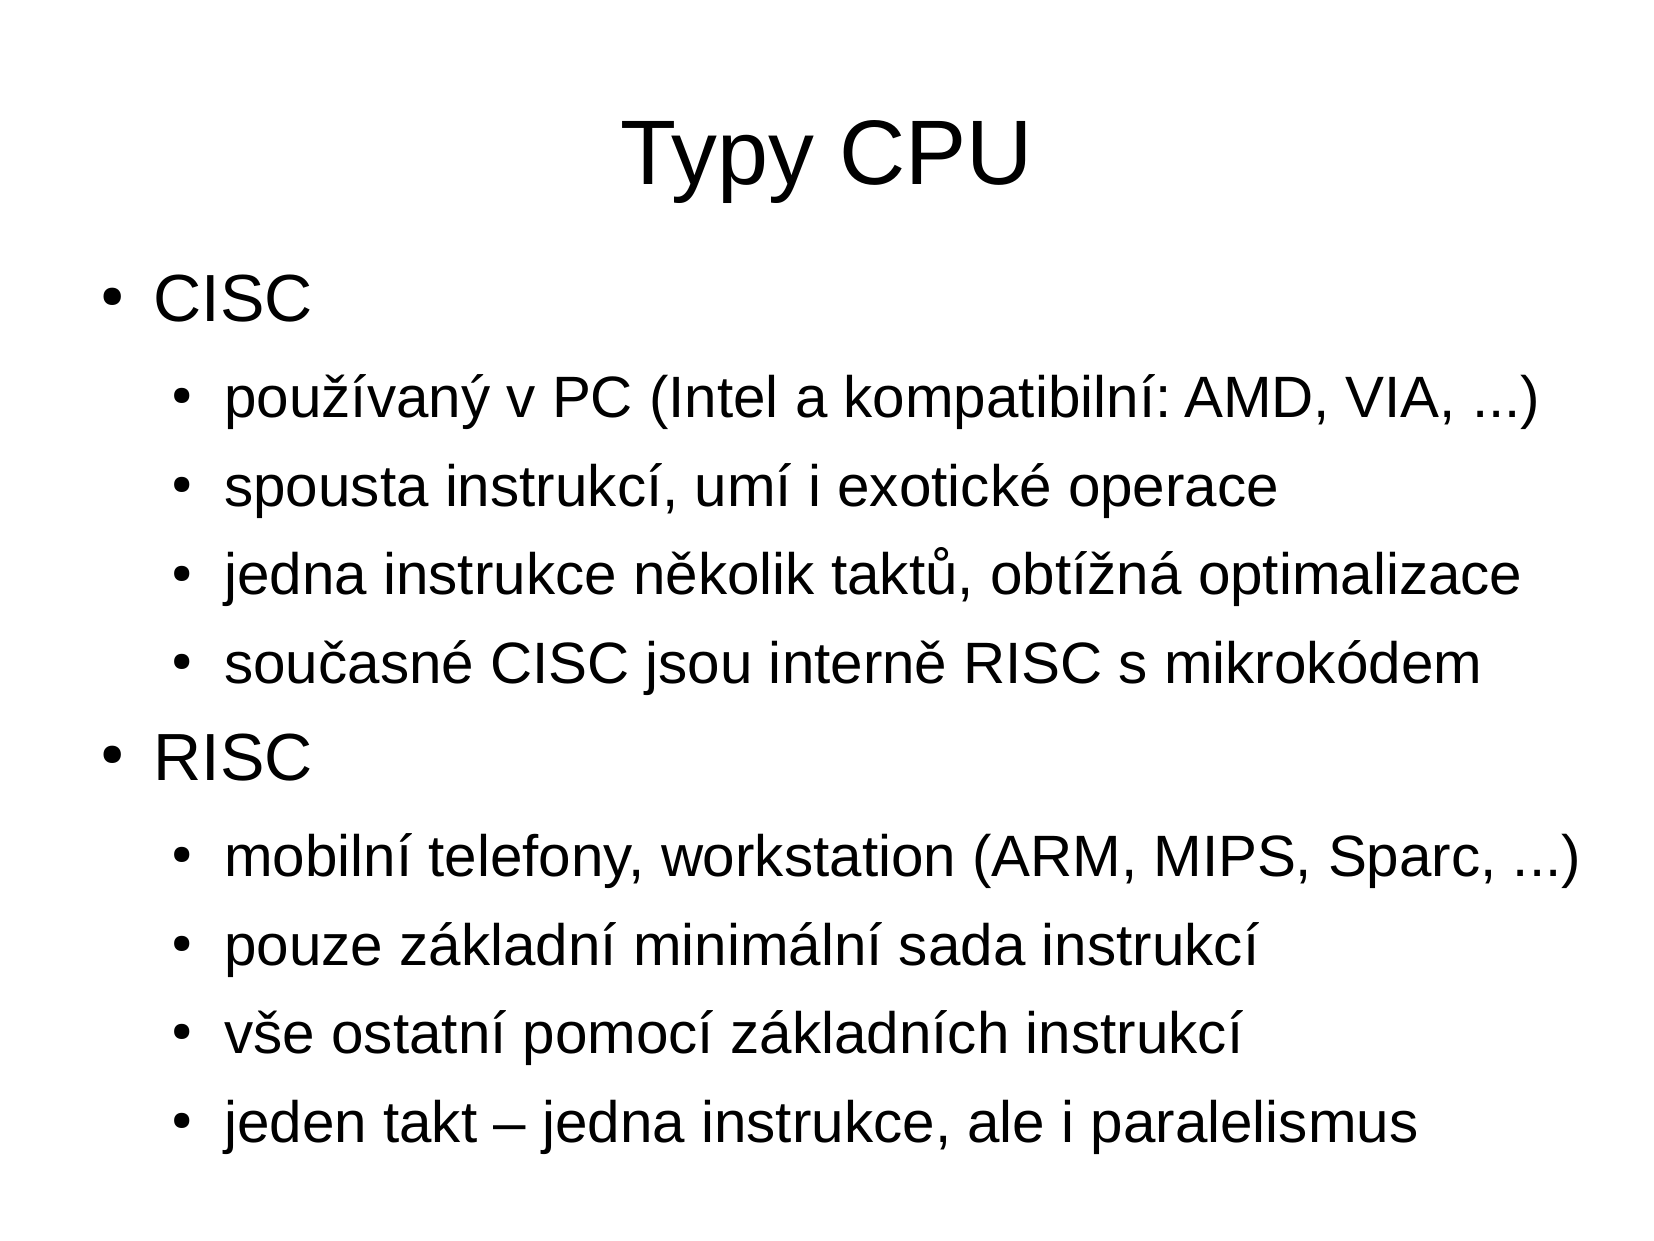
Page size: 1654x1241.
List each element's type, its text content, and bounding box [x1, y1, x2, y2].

list CISC používaný v PC (Intel a kompatibilní: AMD, VIA, ...) spousta instrukcí, umí i exotické operace jedna instrukce několik taktů, obtížná optimalizace současné CISC jsou interně RISC s mikrokódem RISC mobilní telefony, workstation (ARM, MIPS, Sparc, ...) pouze základní minimální sada instrukcí vše ostatní pomocí základních instrukcí jeden takt – jedna instrukce, ale i paralelismus [82, 260, 1625, 1155]
title Typy CPU [82, 56, 1571, 250]
